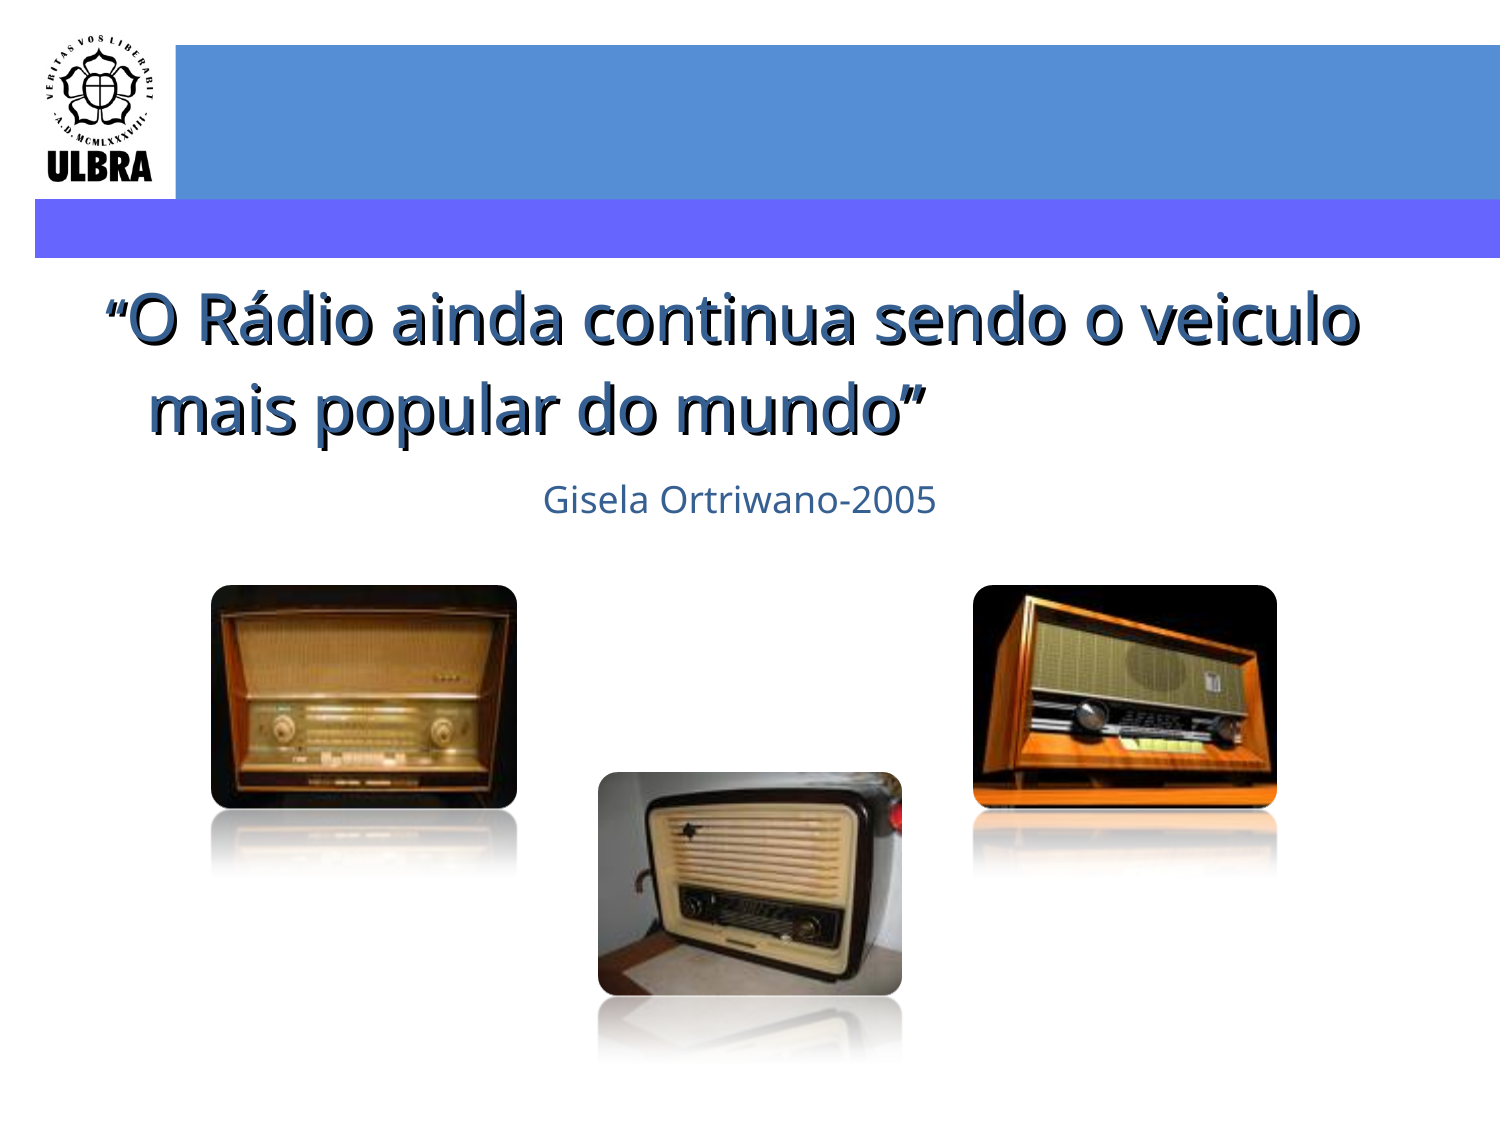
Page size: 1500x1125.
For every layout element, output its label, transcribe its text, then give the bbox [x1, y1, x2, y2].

title [175, 45, 1500, 200]
picture [207, 584, 521, 1038]
list “O Rádio ainda continua sendo o veiculo mais popular do mundo” Gisela Ortriwano-2005 [75, 262, 1426, 1006]
picture [969, 584, 1281, 1038]
picture [46, 35, 153, 182]
picture [594, 771, 906, 1125]
